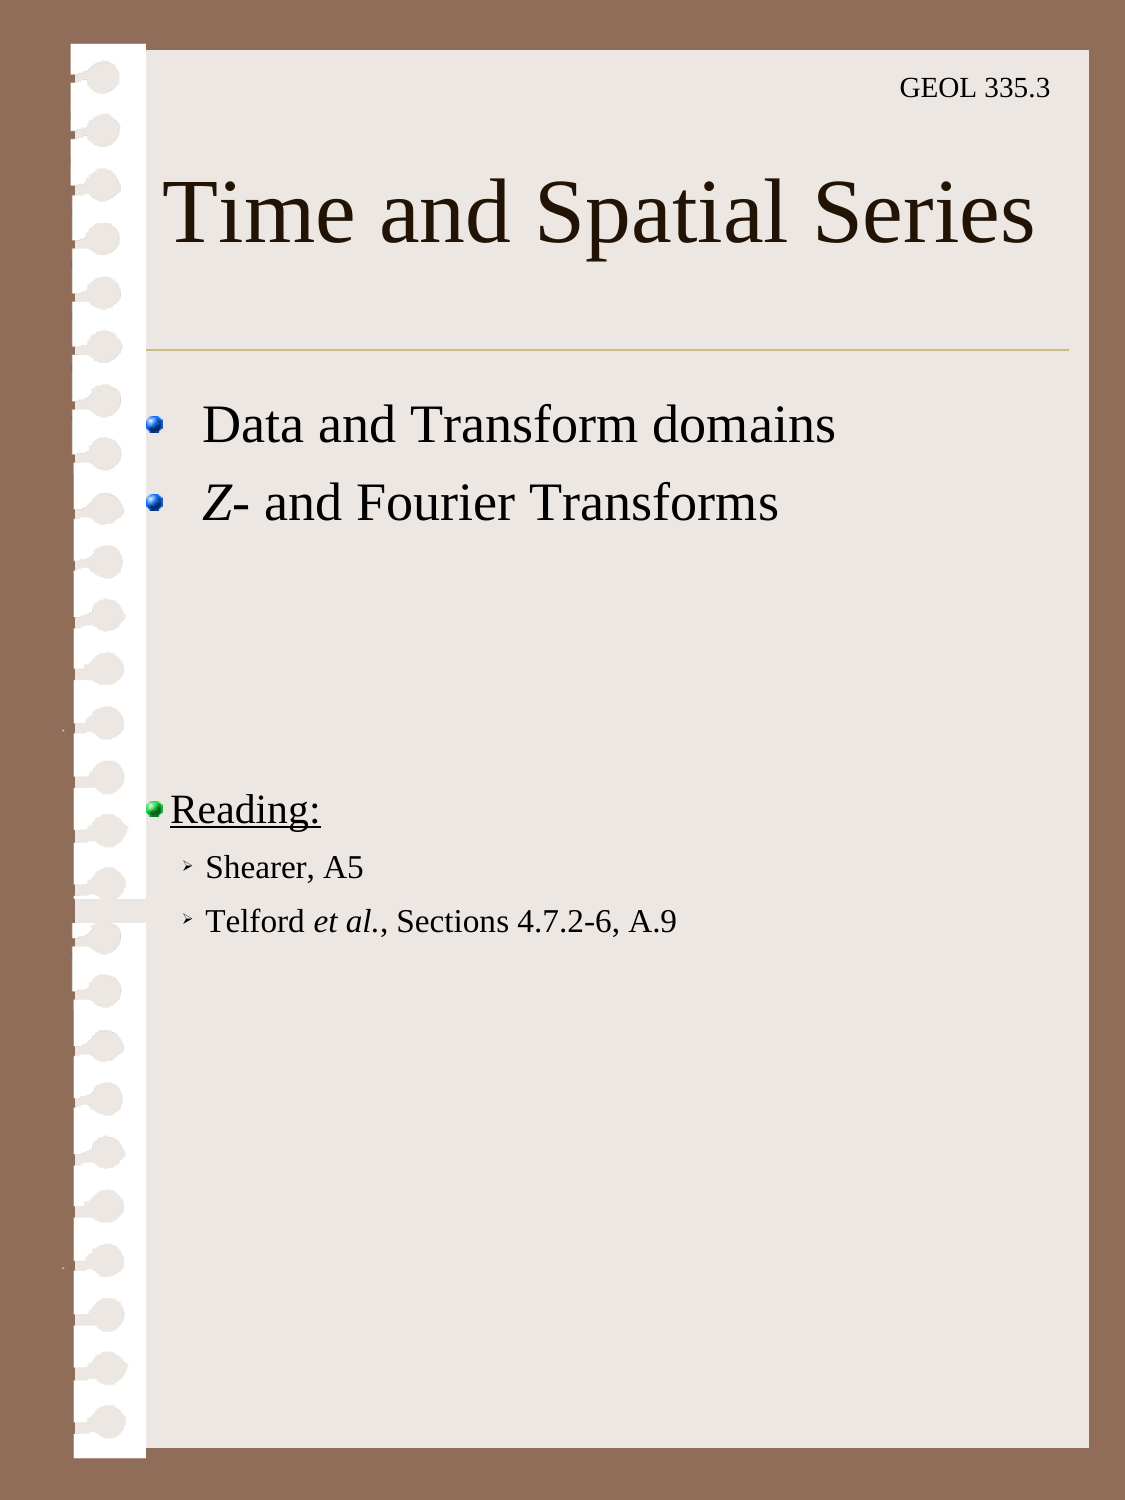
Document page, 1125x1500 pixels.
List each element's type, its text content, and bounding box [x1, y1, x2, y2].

title Time and Spatial Series [131, 83, 1069, 334]
list Data and Transform domains Z- and Fourier Transforms Reading: Shearer, A5 Telford et al., Sections 4.7.2-6, A.9 [131, 383, 1069, 1194]
